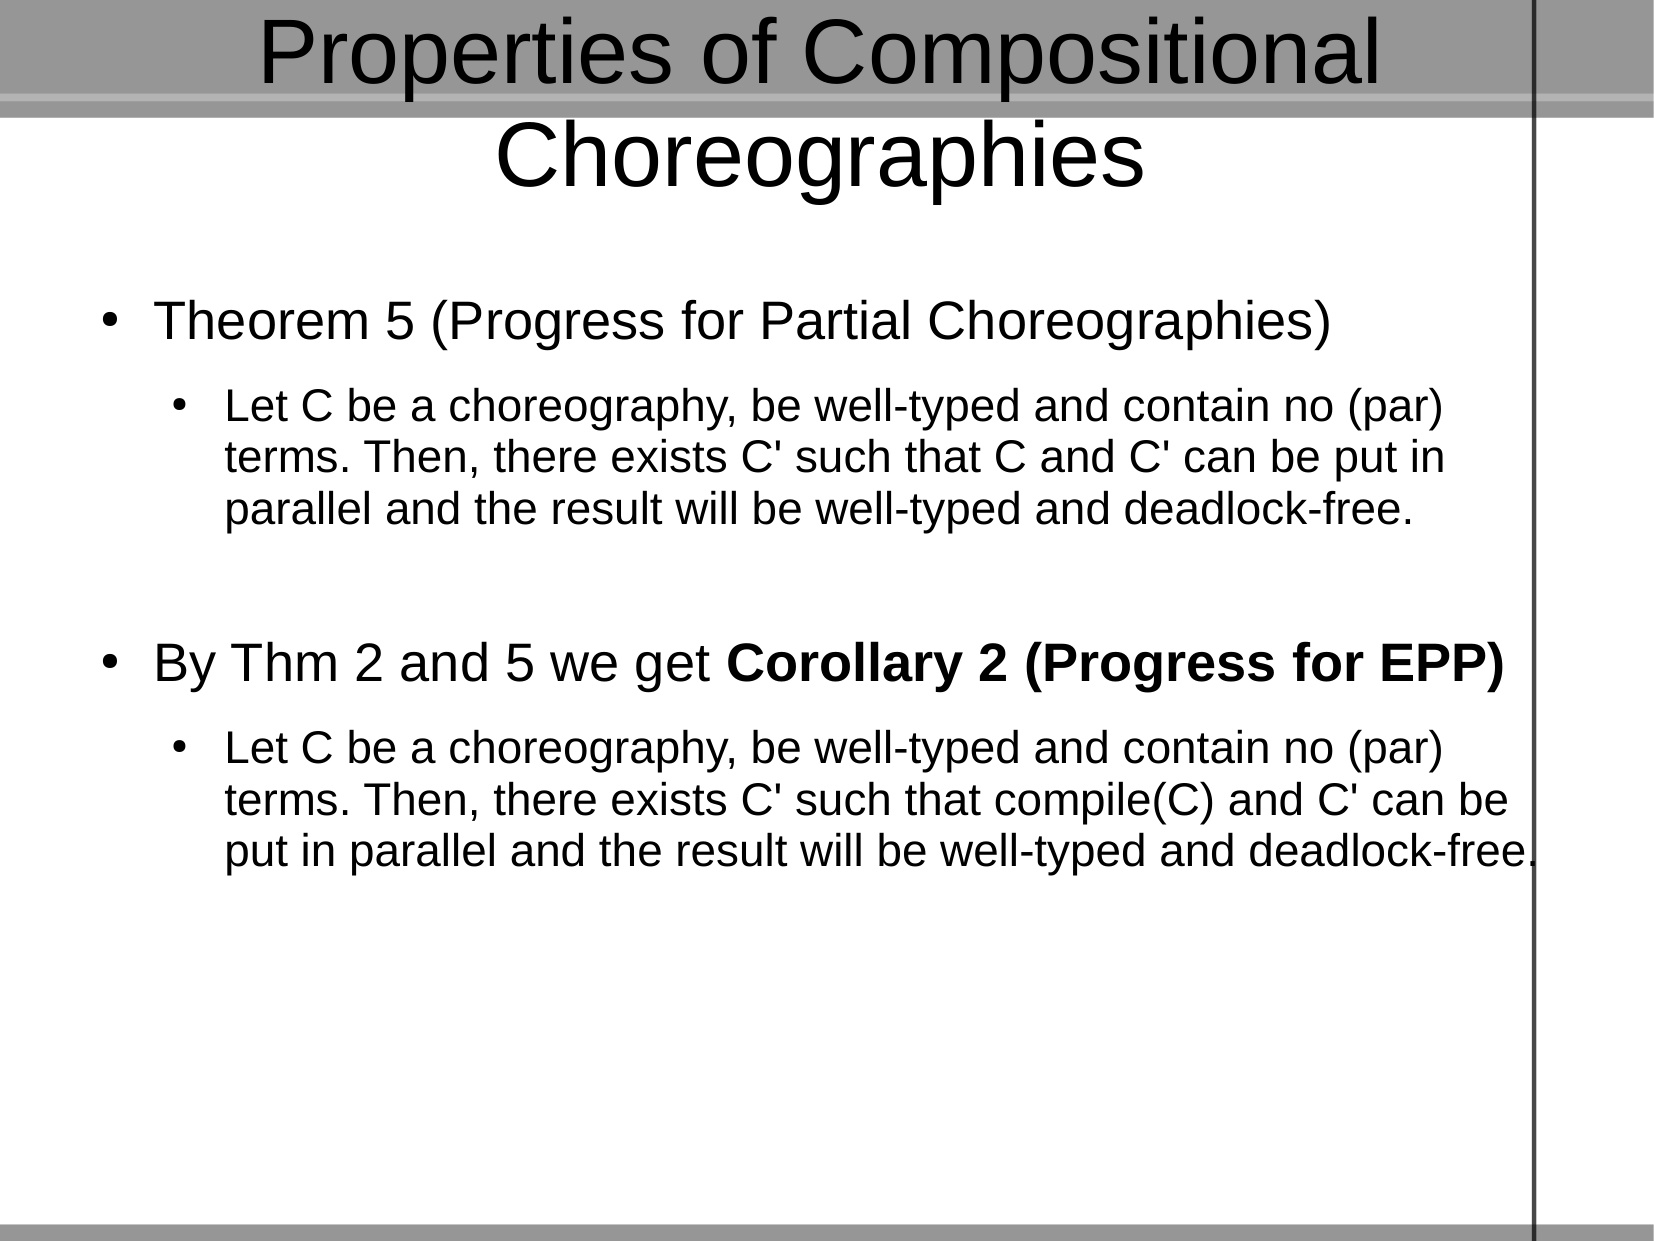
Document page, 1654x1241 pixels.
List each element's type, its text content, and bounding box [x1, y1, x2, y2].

list Theorem 5 (Progress for Partial Choreographies) Let C be a choreography, be well-typed and contain no (par) terms. Then, there exists C' such that C and C' can be put in parallel and the result will be well-typed and deadlock-free. By Thm 2 and 5 we get Corollary 2 (Progress for EPP) Let C be a choreography, be well-typed and contain no (par) terms. Then, there exists C' such that compile(C) and C' can be put in parallel and the result will be well-typed and deadlock-free. [82, 290, 1571, 1109]
title Properties of Compositional Choreographies [76, 0, 1565, 207]
picture [0, 0, 1654, 1241]
